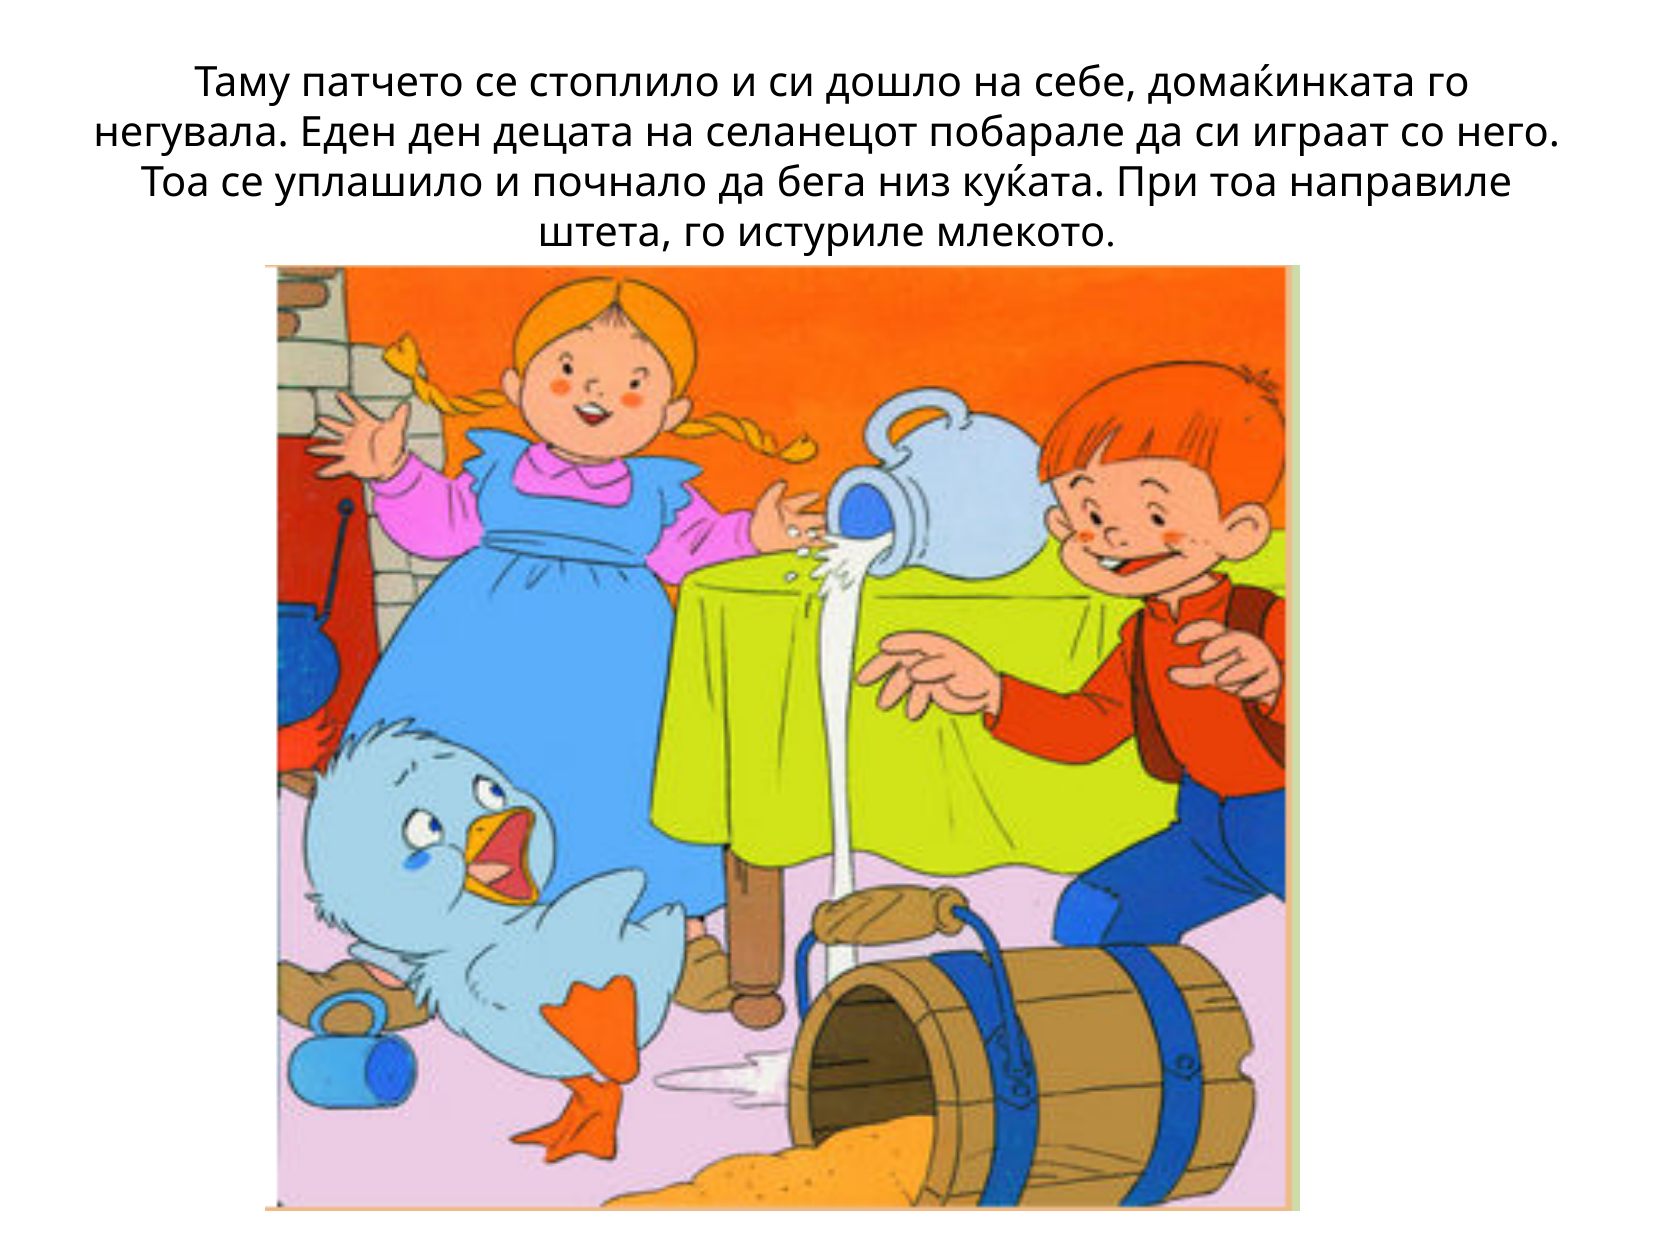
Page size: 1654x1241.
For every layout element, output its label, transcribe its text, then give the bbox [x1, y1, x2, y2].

title Таму патчето се стоплило и си дошло на себе, домаќинката го негувала. Еден ден децата на селанецот побарале да си играат со него. Тоа се уплашило и почнало да бега низ куќата. При тоа направиле штета, го истуриле млекото. [82, 54, 1571, 251]
picture [265, 265, 1300, 1211]
